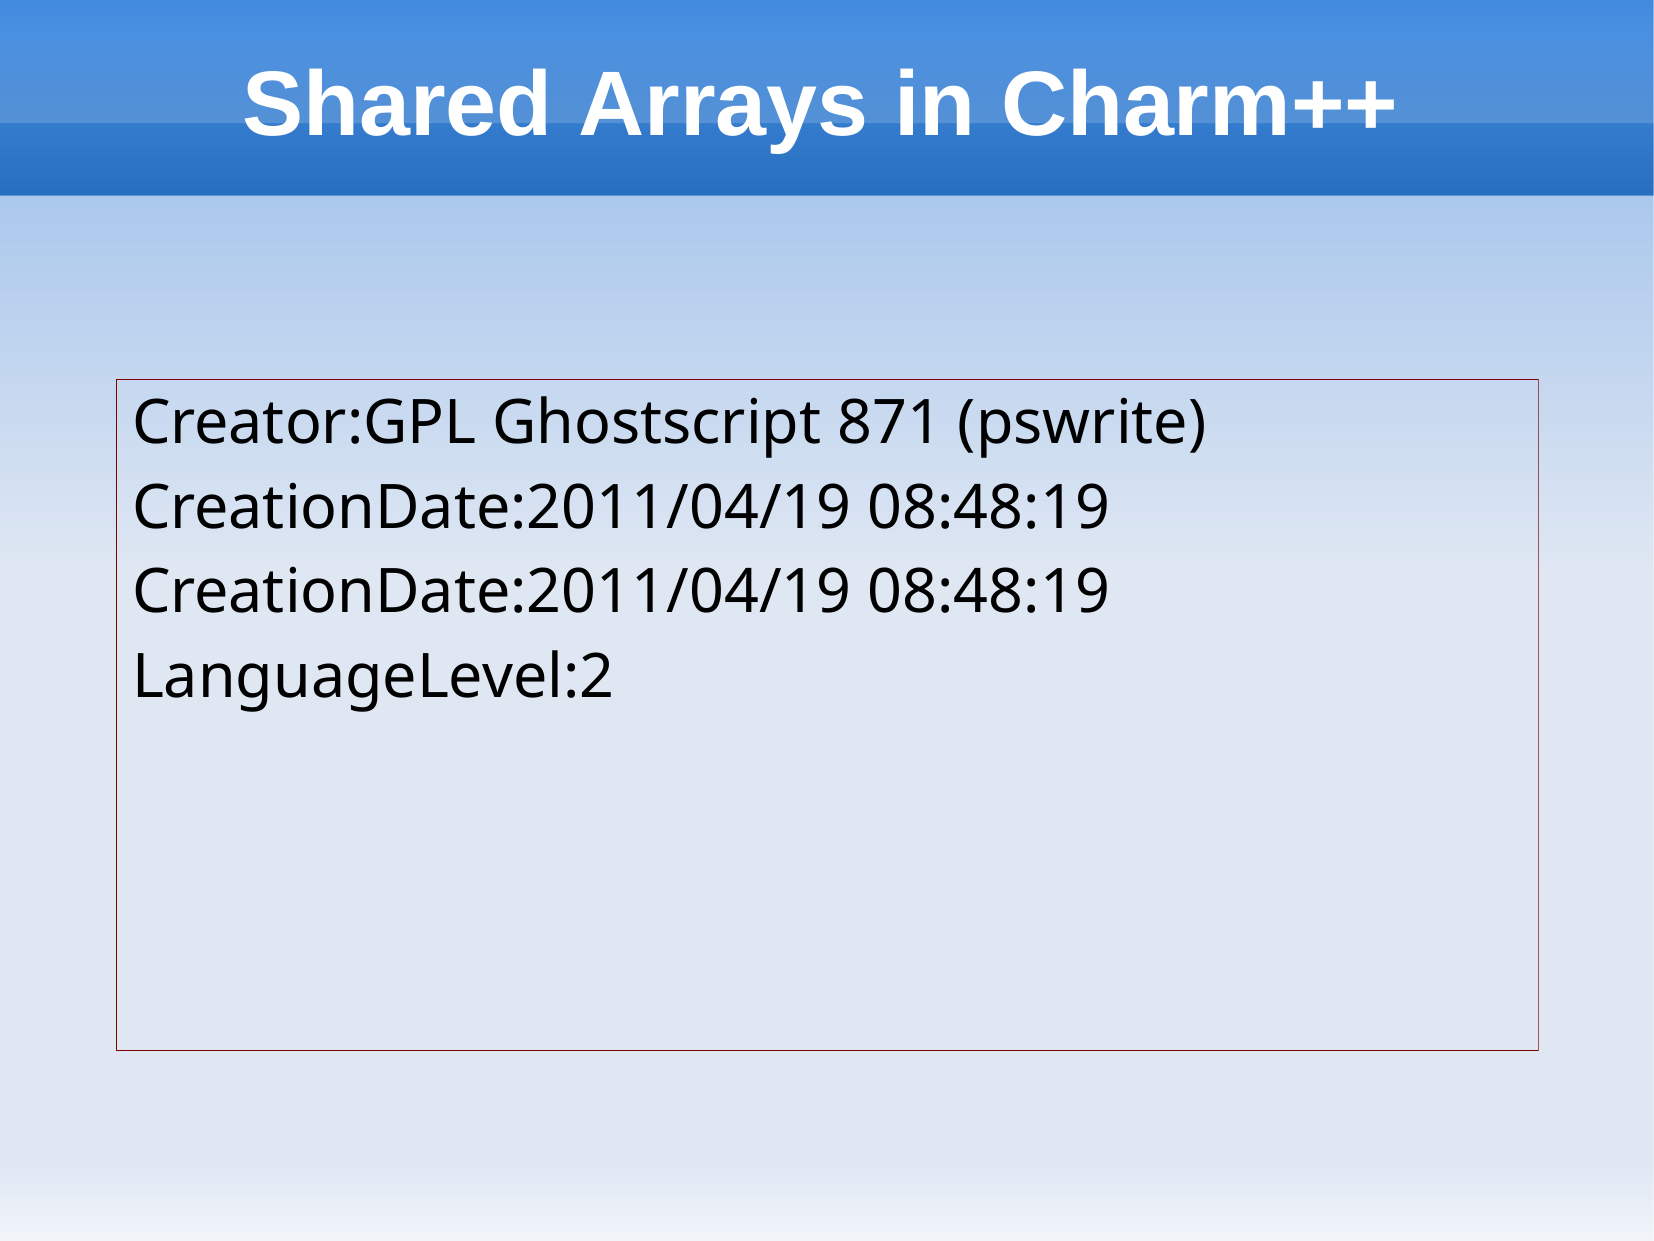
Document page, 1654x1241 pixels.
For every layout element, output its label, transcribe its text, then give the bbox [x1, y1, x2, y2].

title Shared Arrays in Charm++ [76, 7, 1565, 200]
picture [0, 0, 1654, 1241]
